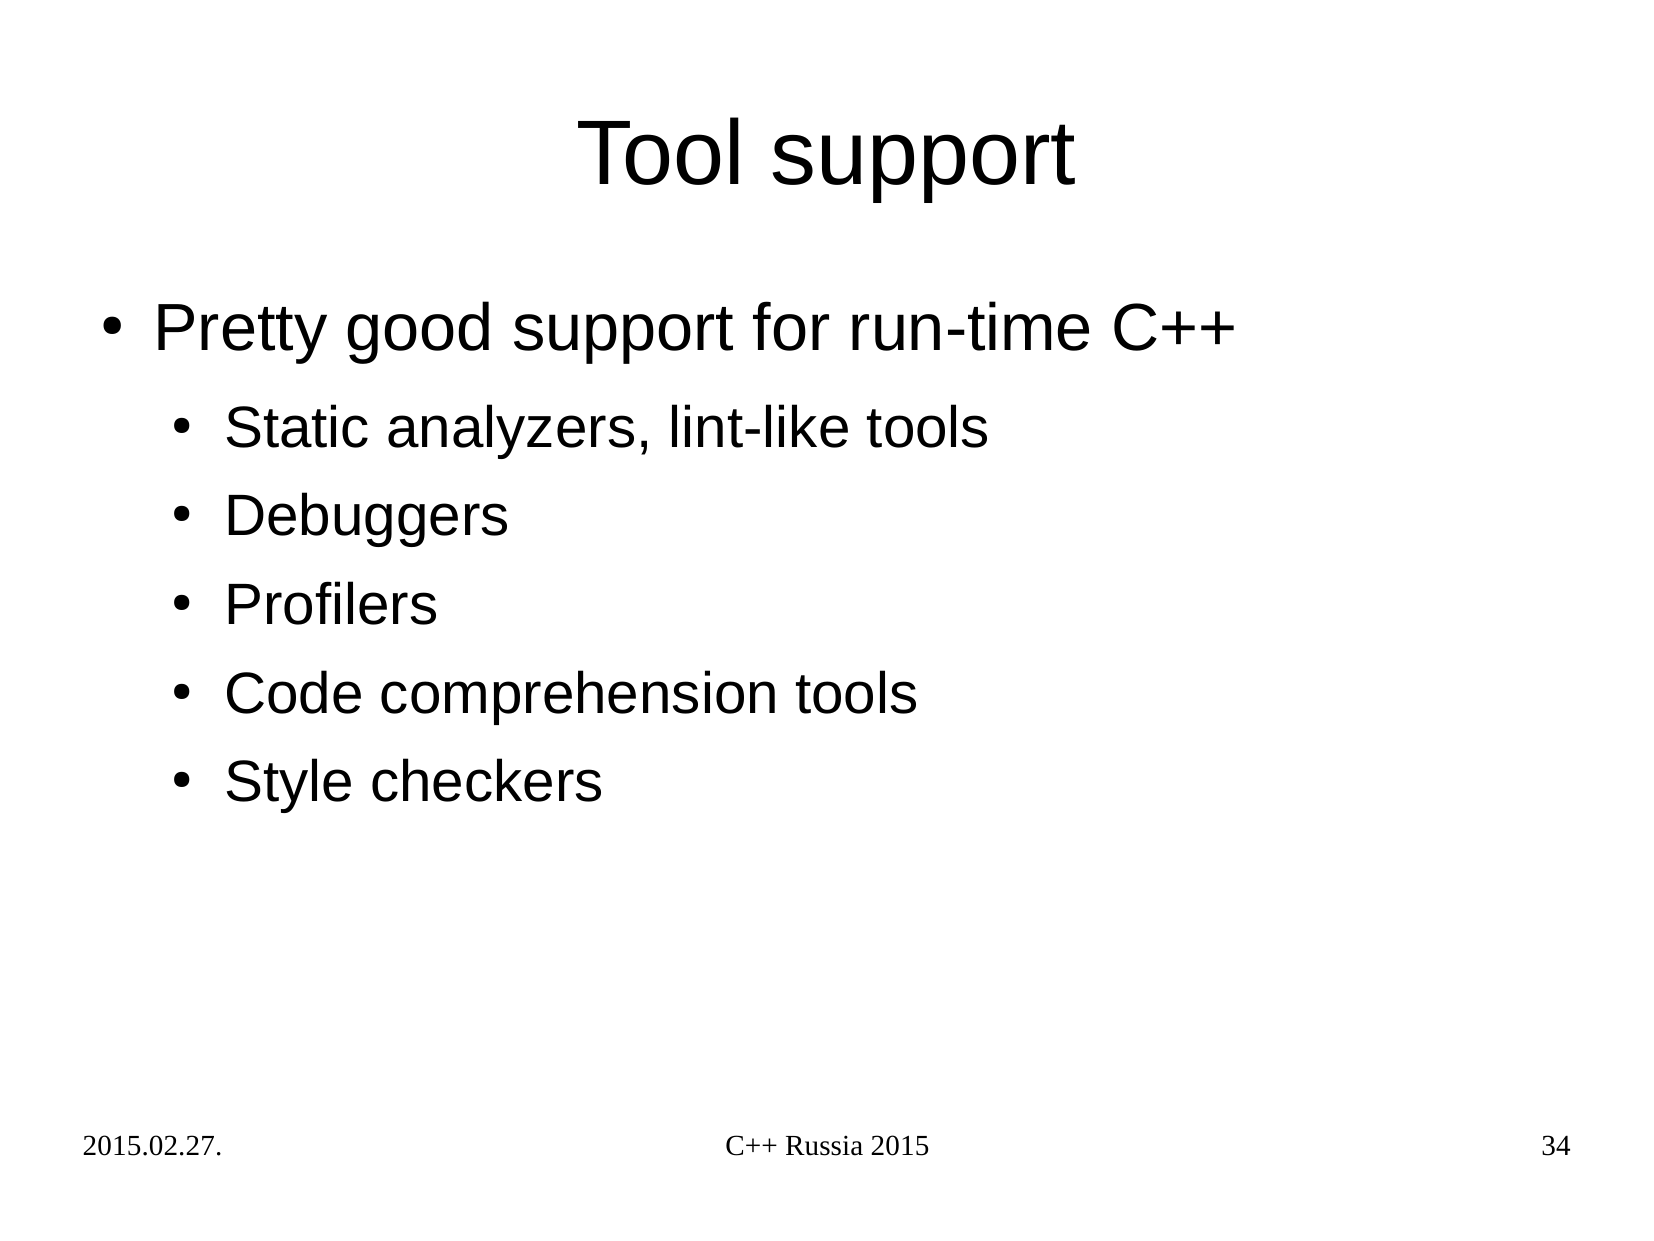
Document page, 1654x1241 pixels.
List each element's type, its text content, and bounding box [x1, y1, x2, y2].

title Tool support [82, 49, 1571, 257]
list Pretty good support for run-time C++ Static analyzers, lint-like tools Debuggers Profilers Code comprehension tools Style checkers [82, 290, 1571, 1010]
